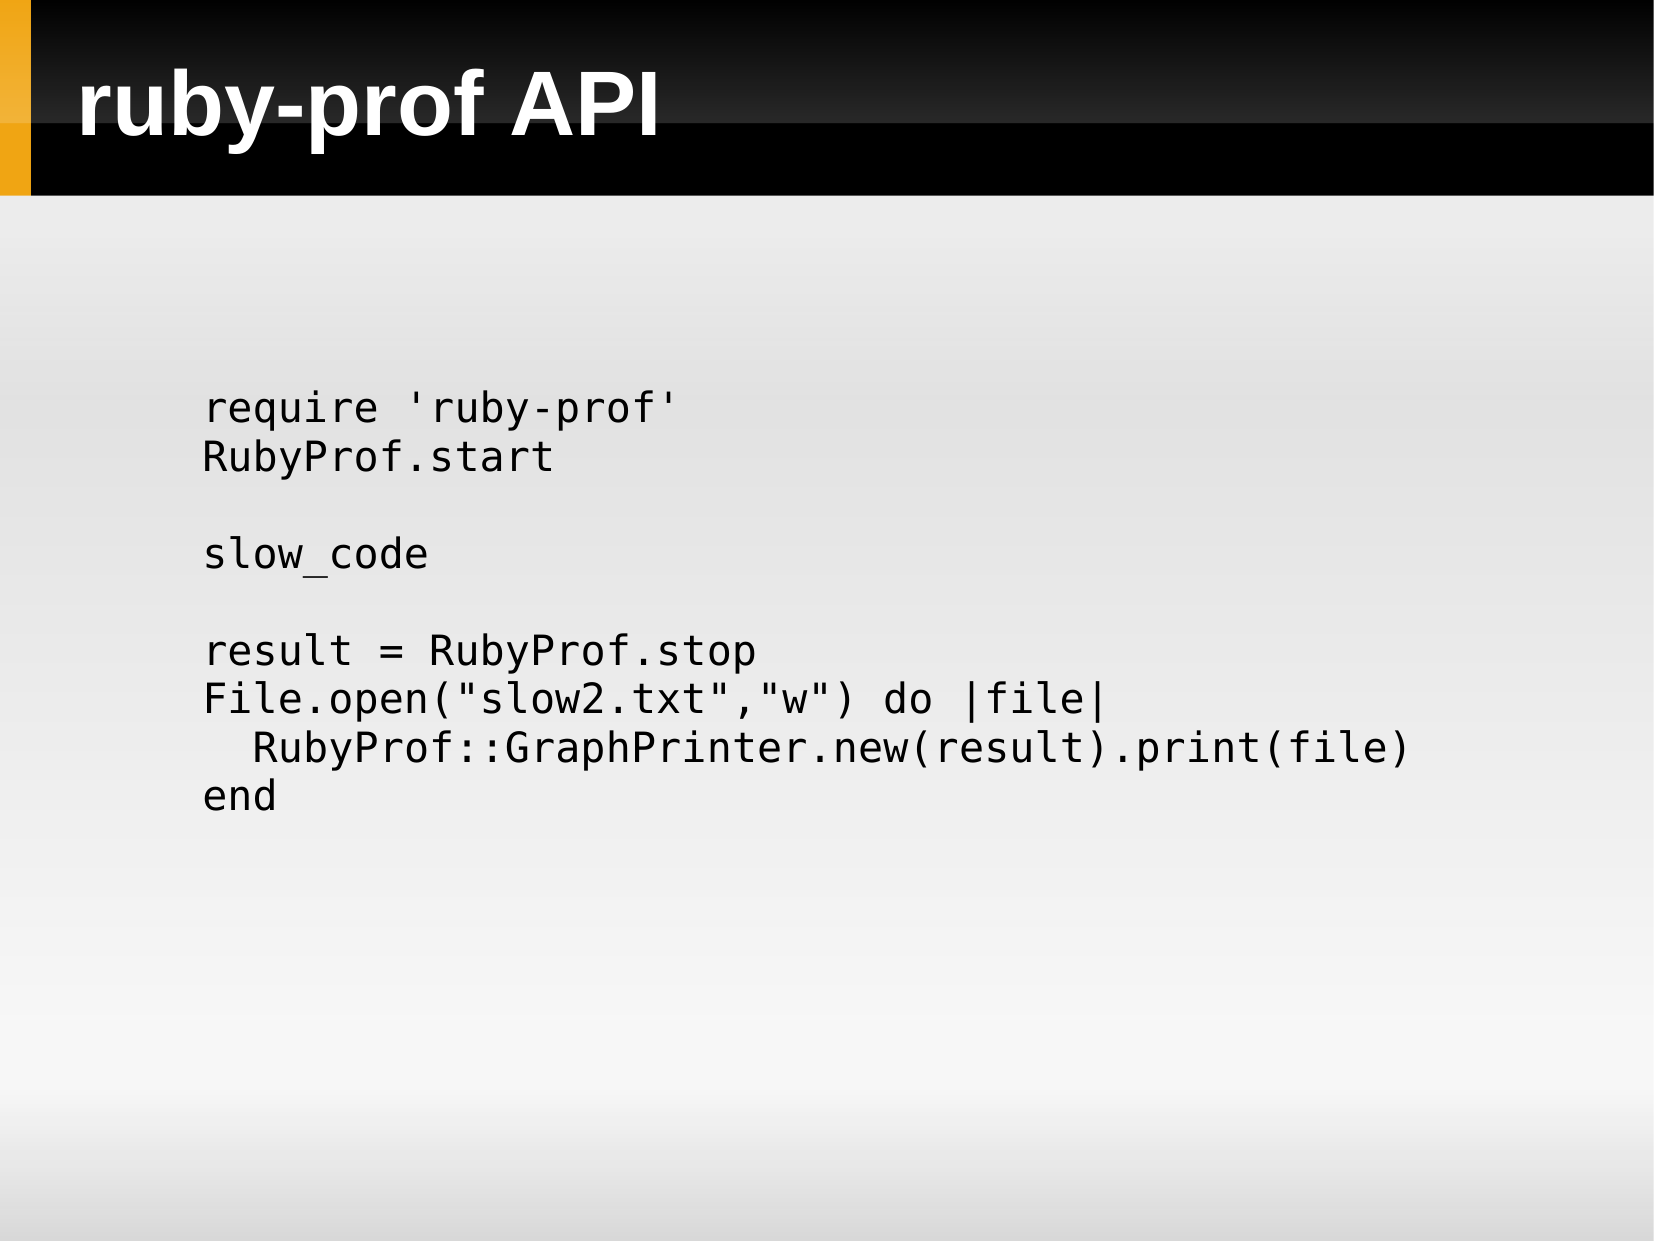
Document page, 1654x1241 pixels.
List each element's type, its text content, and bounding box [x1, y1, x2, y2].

picture [0, 0, 1654, 1241]
text_box require 'ruby-prof' RubyProf.start slow_code result = RubyProf.stop File.open("slow2.txt","w") do |file| RubyProf::GraphPrinter.new(result).print(file) end [187, 376, 1463, 938]
title ruby-prof API [76, 7, 1565, 200]
